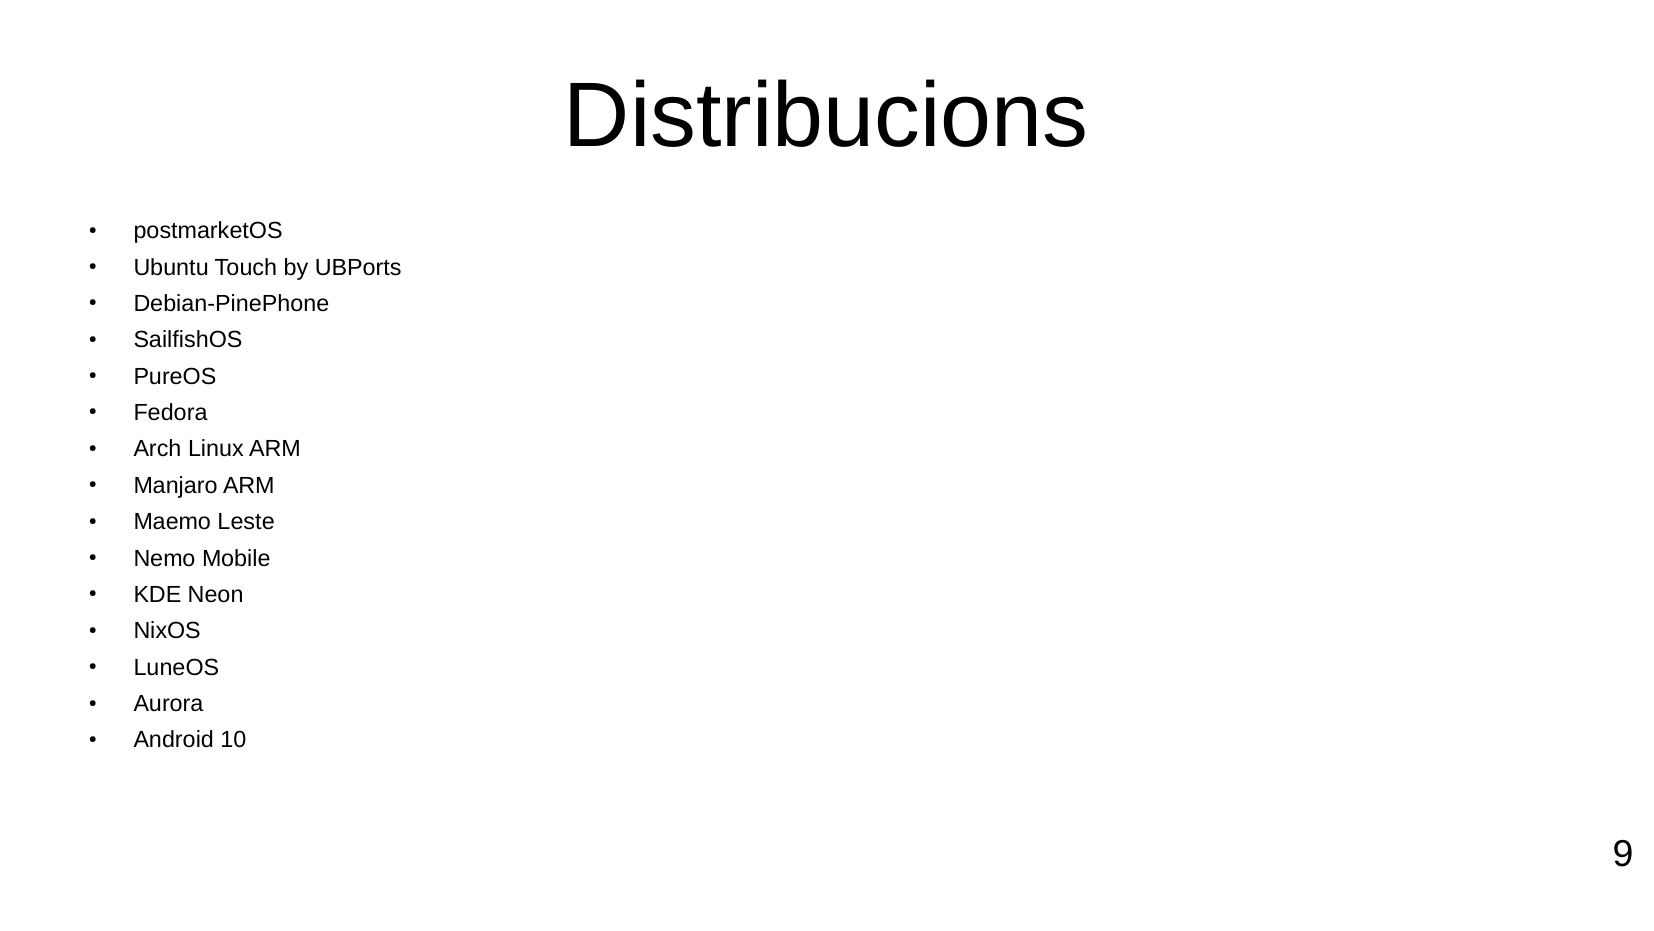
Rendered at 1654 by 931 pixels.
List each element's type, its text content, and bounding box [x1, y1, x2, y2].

title Distribucions [82, 37, 1571, 193]
list postmarketOS Ubuntu Touch by UBPorts Debian-PinePhone SailfishOS PureOS Fedora Arch Linux ARM Manjaro ARM Maemo Leste Nemo Mobile KDE Neon NixOS LuneOS Aurora Android 10 [82, 217, 1571, 758]
text_box <número> [1447, 825, 1648, 896]
